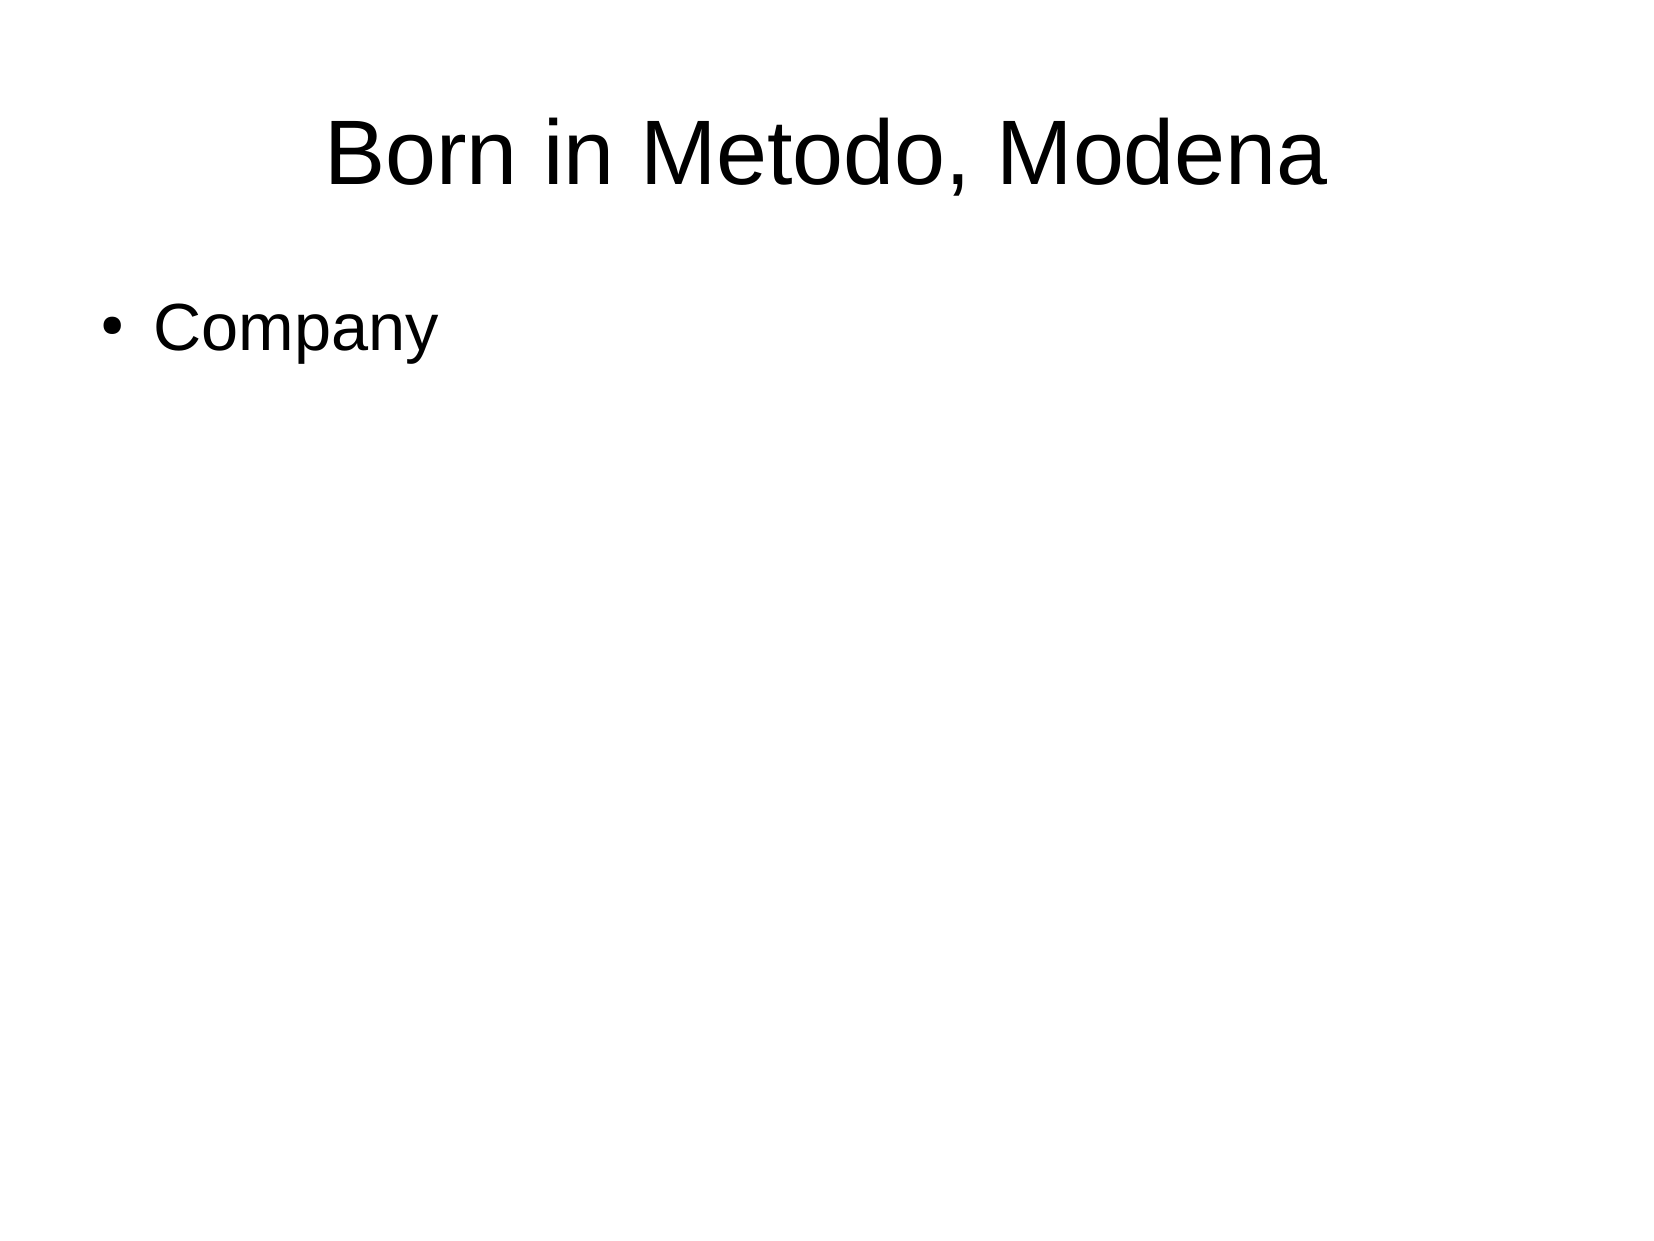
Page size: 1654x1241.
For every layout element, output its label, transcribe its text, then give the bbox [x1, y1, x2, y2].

list Company [82, 290, 1571, 1010]
title Born in Metodo, Modena [82, 49, 1571, 257]
